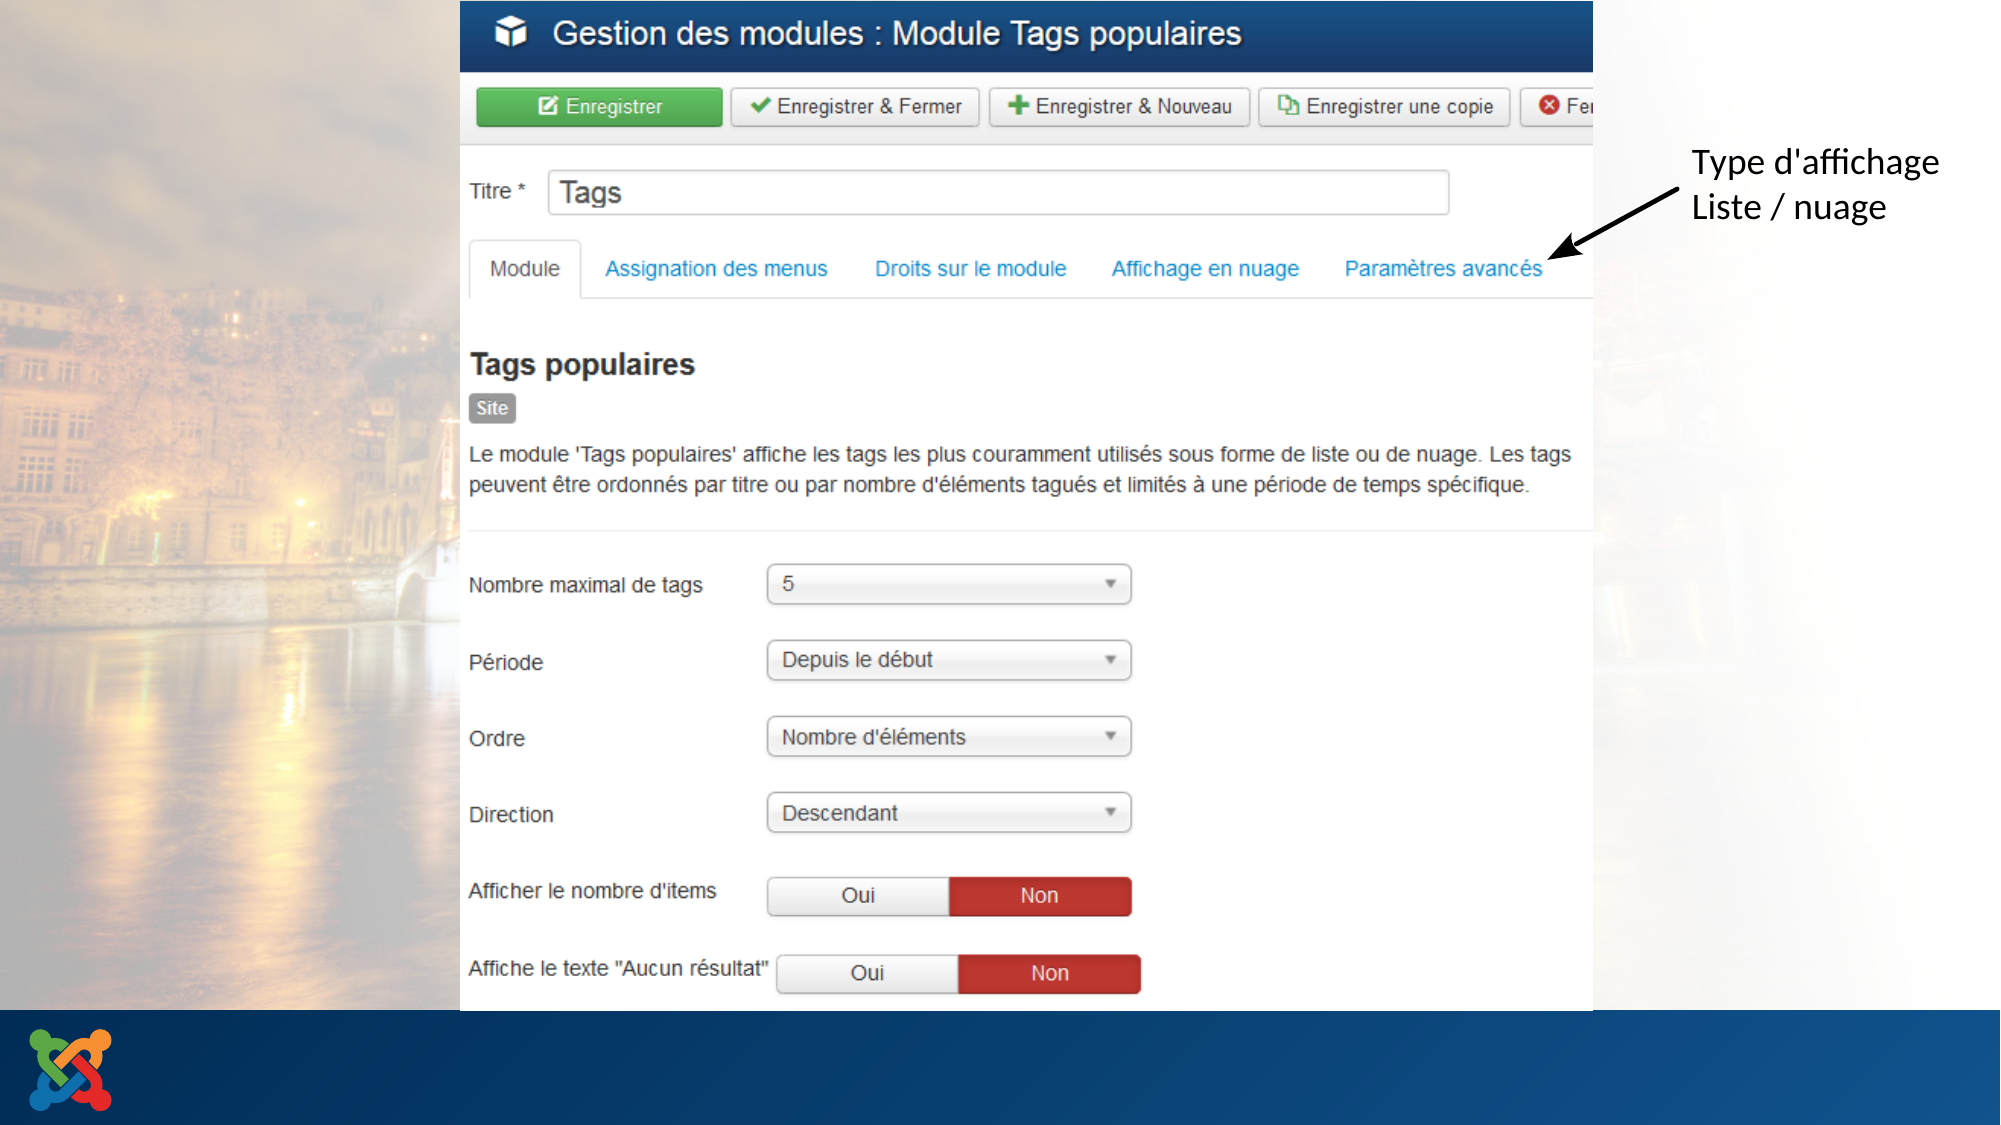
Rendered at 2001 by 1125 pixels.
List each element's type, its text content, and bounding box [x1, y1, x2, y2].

text_box [0, 1010, 2000, 1125]
picture [0, 0, 2001, 1125]
text_box Type d'affichage Liste / nuage [1677, 129, 1973, 235]
picture [29, 1028, 112, 1112]
